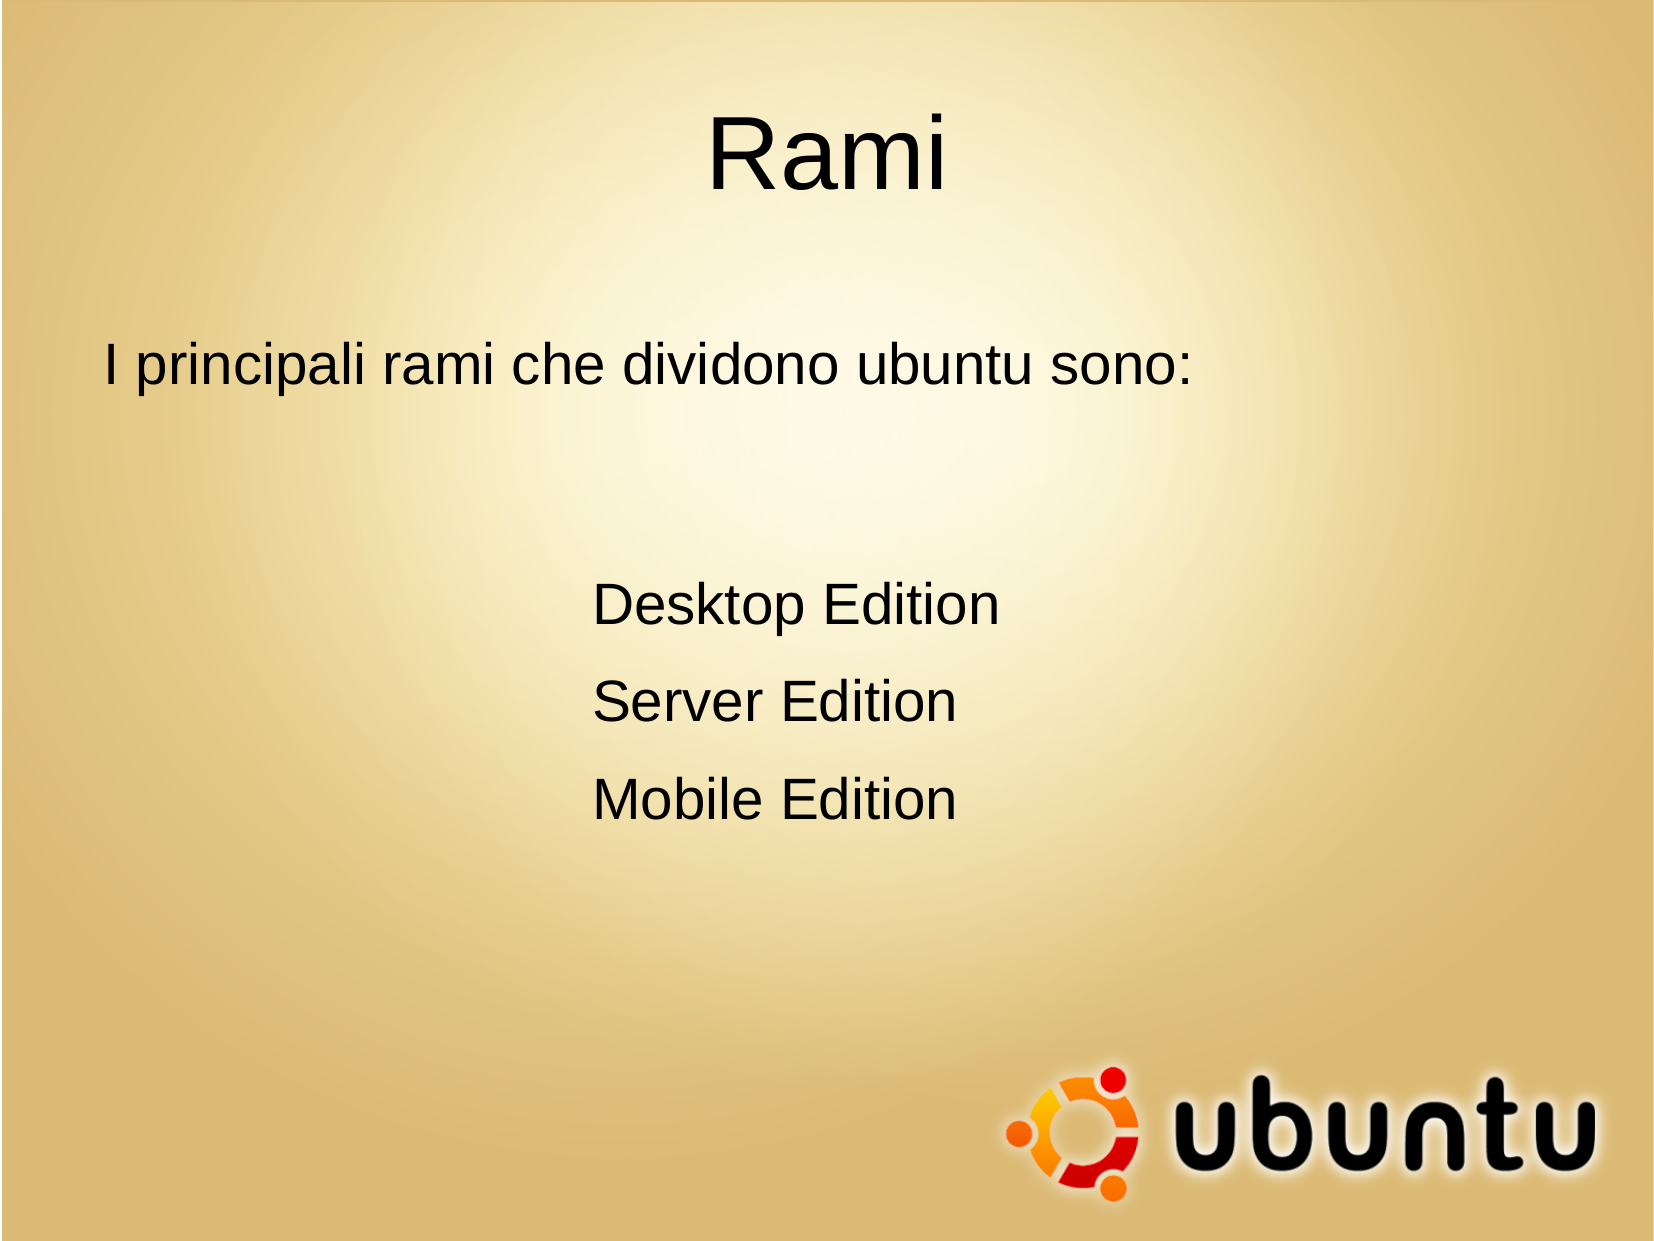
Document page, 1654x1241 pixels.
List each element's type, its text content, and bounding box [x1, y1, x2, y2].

text_box Desktop Edition Server Edition Mobile Edition [561, 531, 1063, 815]
picture [2, 0, 1654, 1241]
text_box I principali rami che dividono ubuntu sono: [88, 324, 1536, 407]
title Rami [82, 49, 1571, 257]
